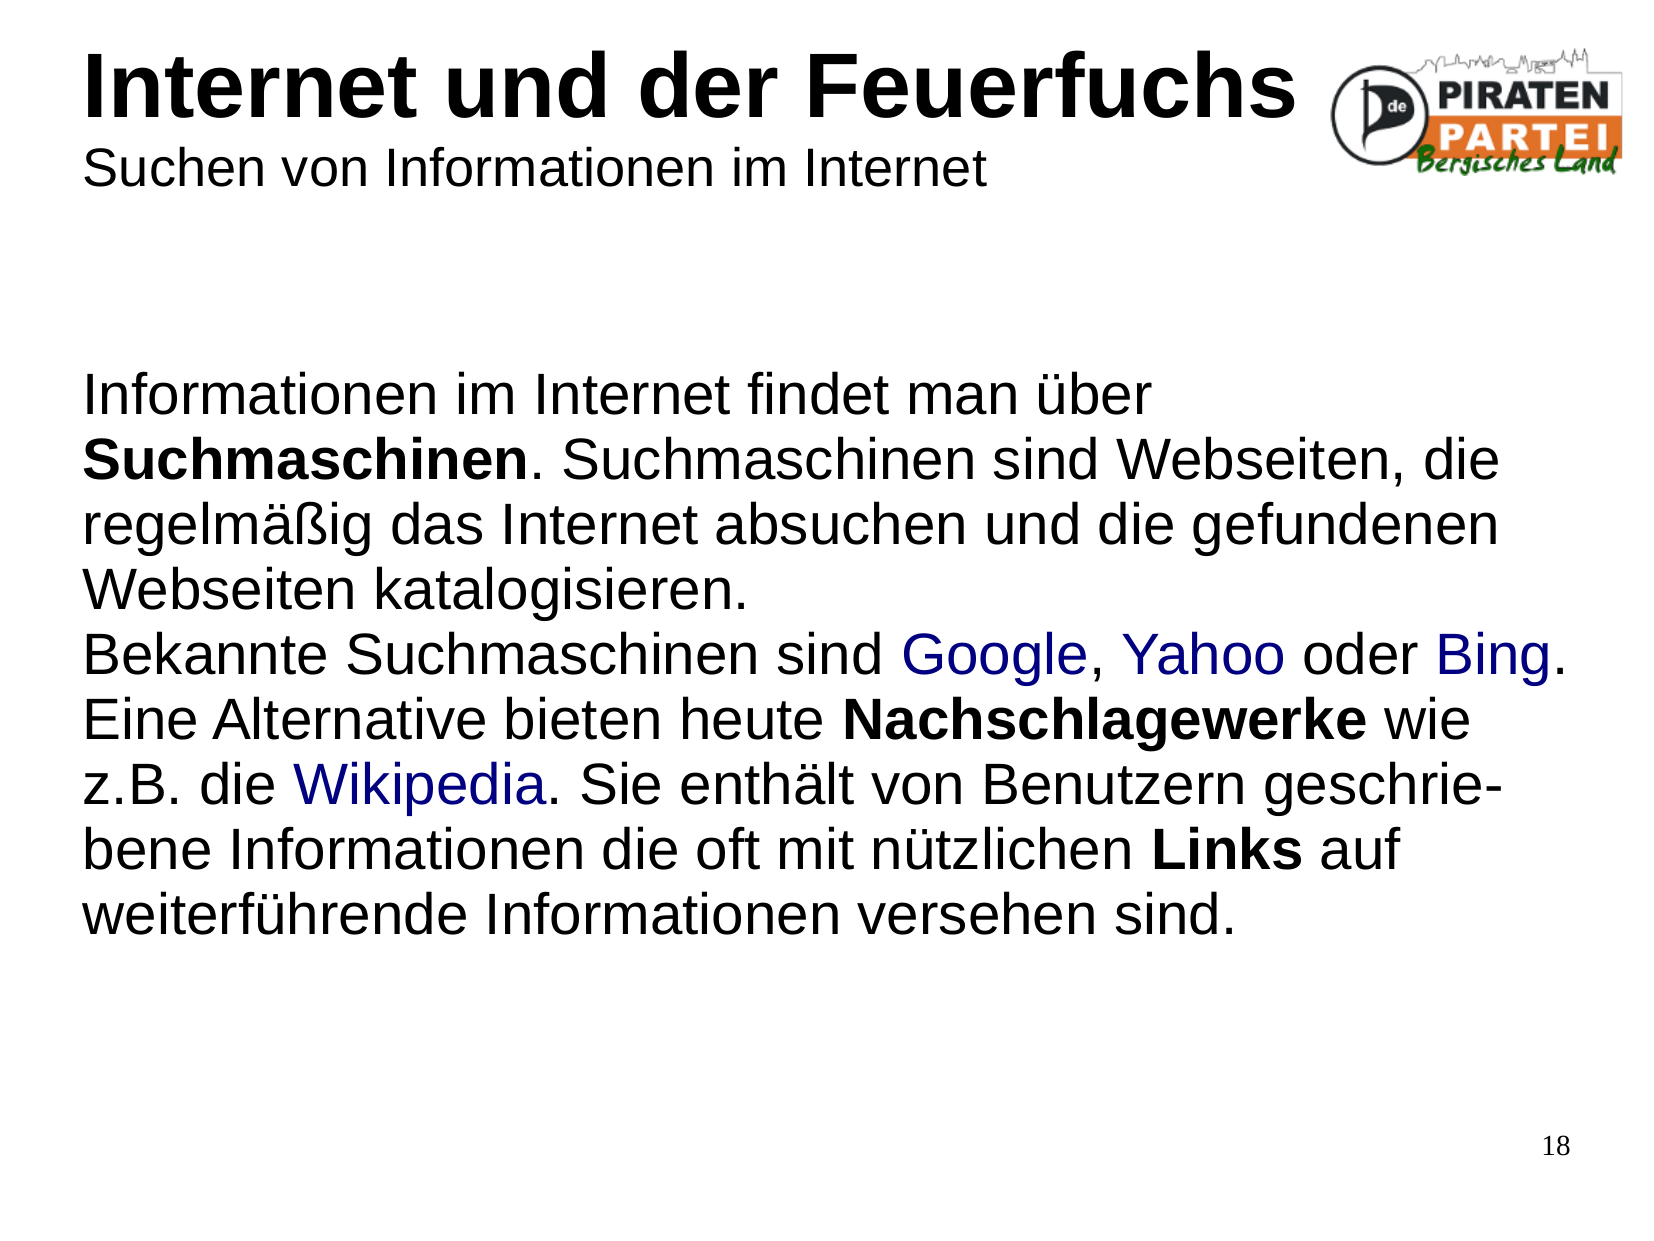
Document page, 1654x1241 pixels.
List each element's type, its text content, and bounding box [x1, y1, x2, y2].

title Internet und der Feuerfuchs Suchen von Informationen im Internet [82, 34, 1571, 198]
picture [1328, 47, 1625, 176]
subtitle Informationen im Internet findet man über Suchmaschinen. Suchmaschinen sind Webseiten, die regelmäßig das Internet absuchen und die gefundenen Webseiten katalogisieren. Bekannte Suchmaschinen sind Google, Yahoo oder Bing. Eine Alternative bieten heute Nachschlagewerke wie z.B. die Wikipedia. Sie enthält von Benutzern geschrie-bene Informationen die oft mit nützlichen Links auf weiterführende Informationen versehen sind. [82, 206, 1571, 1102]
